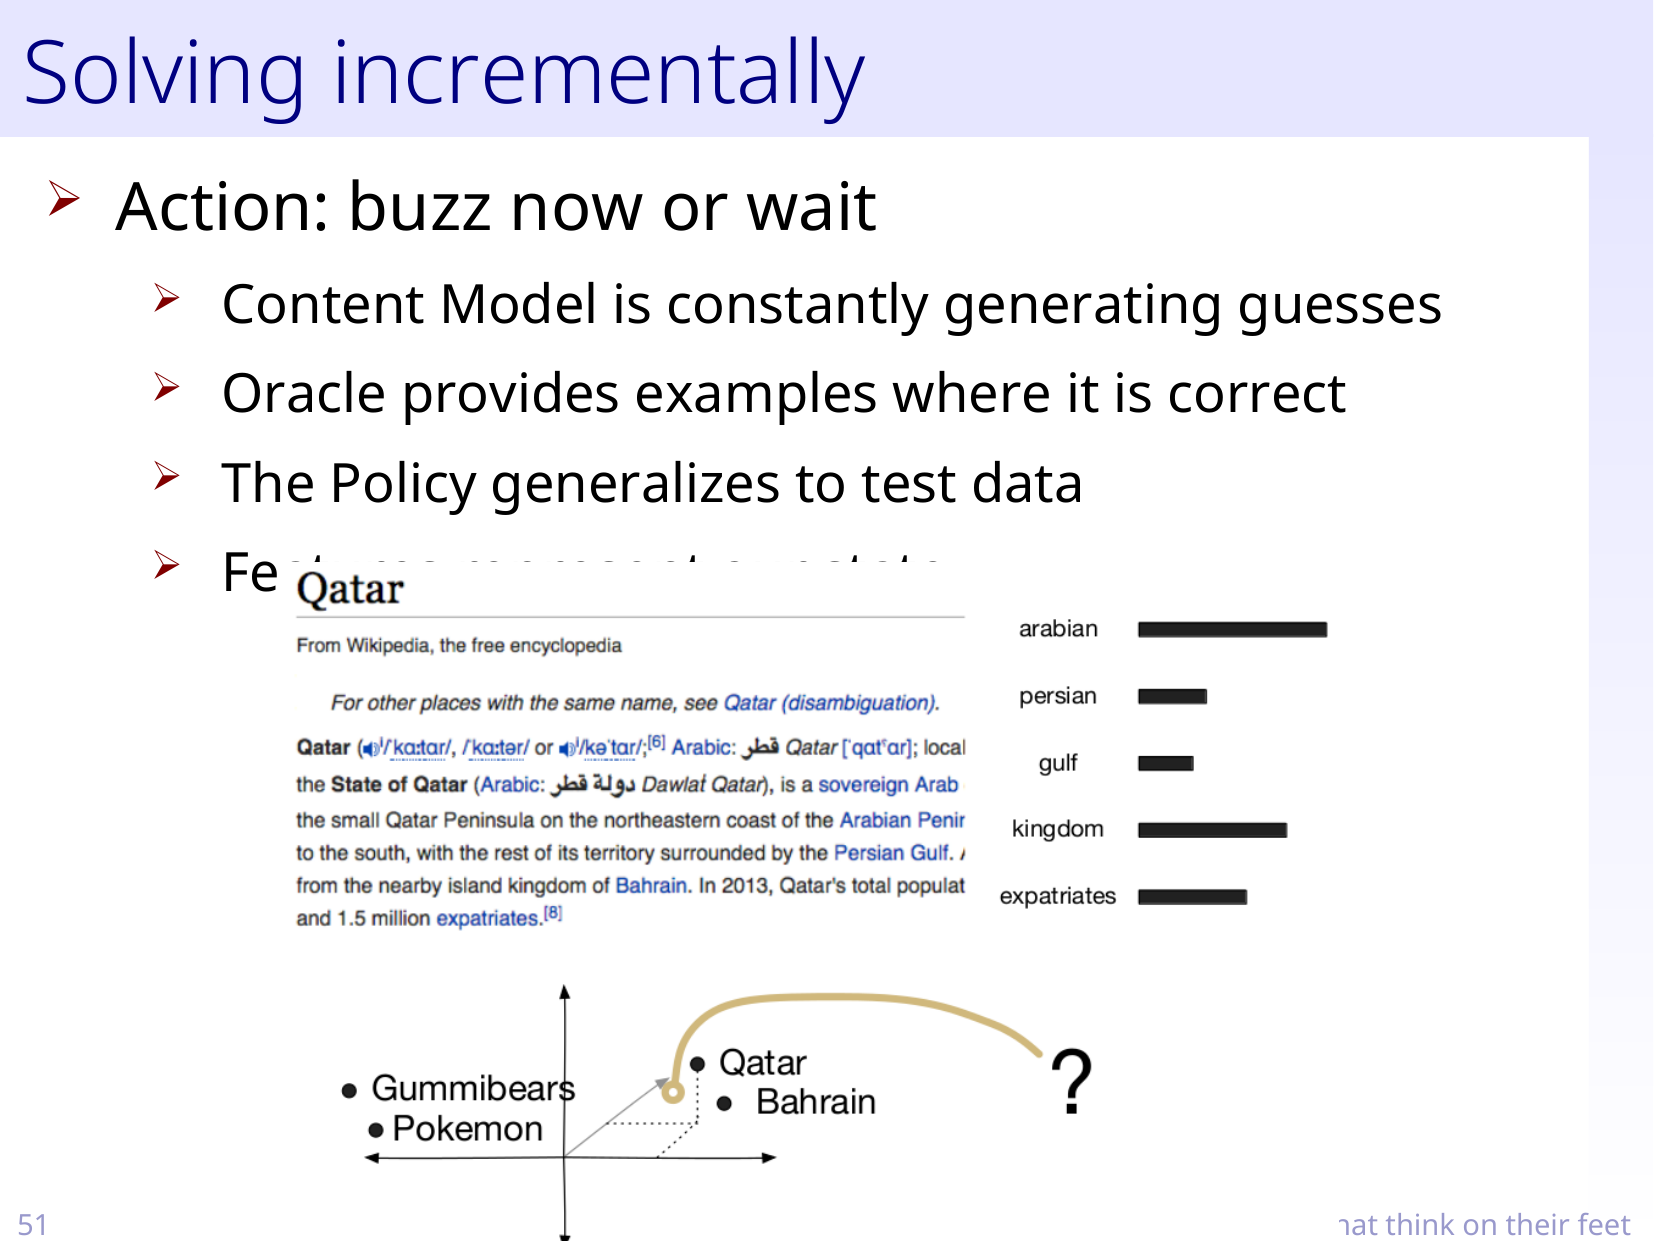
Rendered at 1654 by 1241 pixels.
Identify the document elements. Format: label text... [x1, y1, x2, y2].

picture [280, 562, 1339, 1241]
list Action: buzz now or wait Content Model is constantly generating guesses Oracle provides examples where it is correct The Policy generalizes to test data Features represent our state [32, 159, 1575, 879]
title Solving incrementally [22, 8, 1639, 131]
